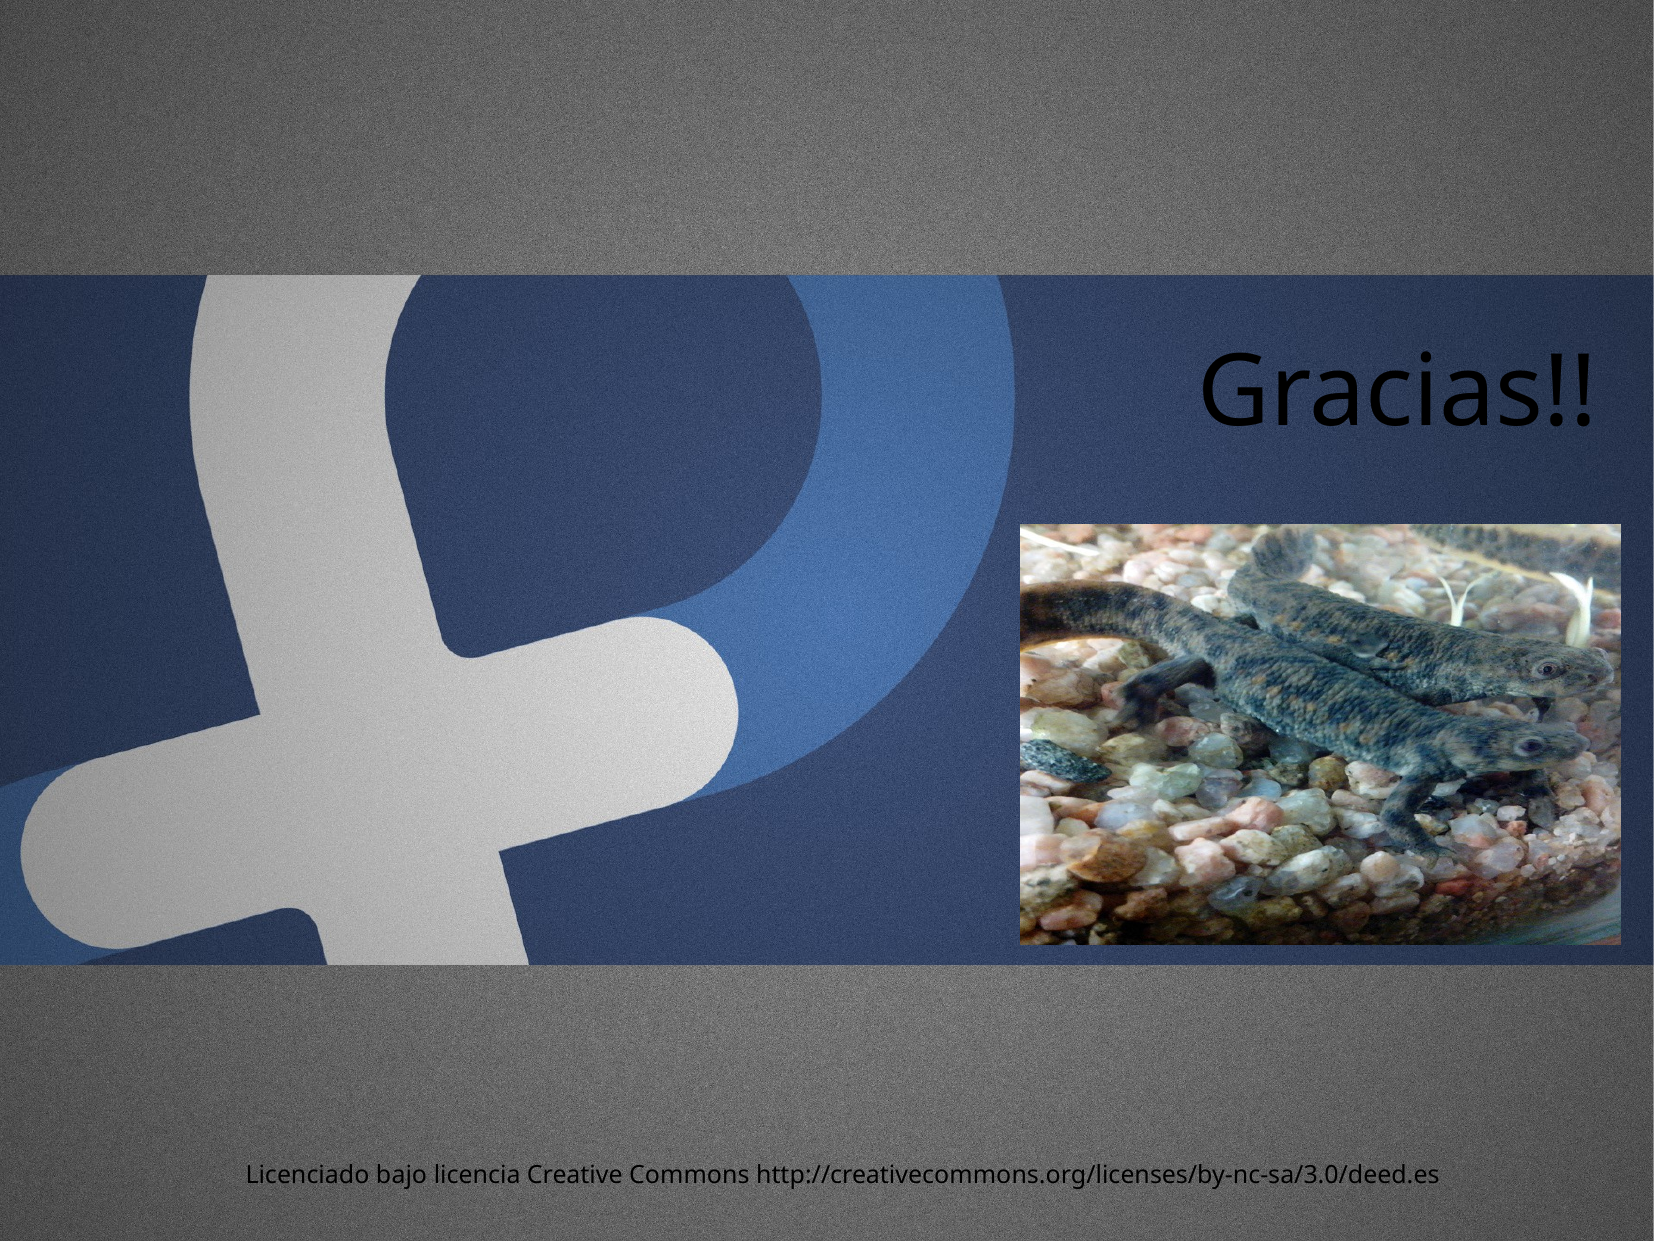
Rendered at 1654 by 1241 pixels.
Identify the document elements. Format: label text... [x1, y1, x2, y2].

text_box Gracias!! [22, 330, 1598, 448]
text_box Licenciado bajo licencia Creative Commons http://creativecommons.org/licenses/by-nc-sa/3.0/deed.es [74, 1126, 1613, 1197]
picture [0, 0, 1654, 1241]
